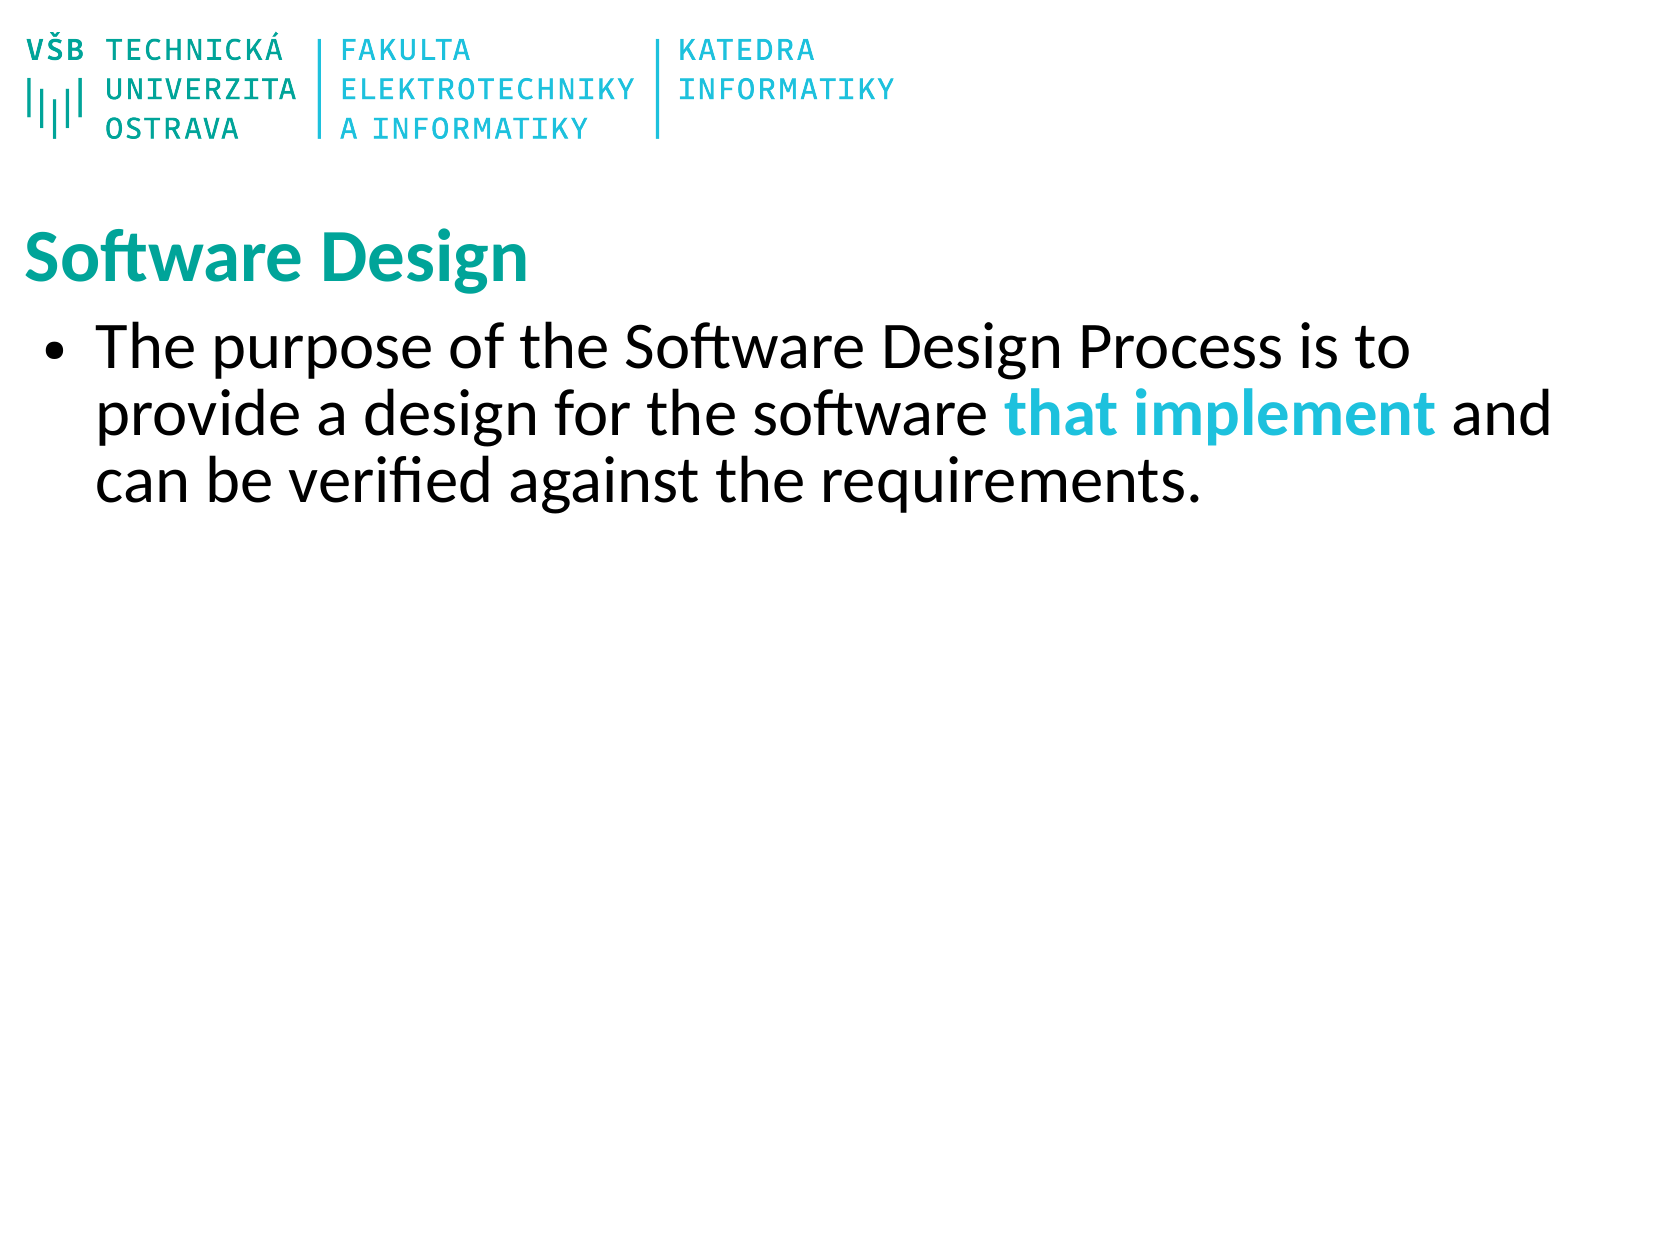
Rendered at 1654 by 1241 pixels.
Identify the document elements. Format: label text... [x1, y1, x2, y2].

list The purpose of the Software Design Process is to provide a design for the software that implement and can be verified against the requirements. [24, 318, 1629, 1146]
title Software Design [24, 112, 1629, 301]
picture [26, 31, 894, 112]
